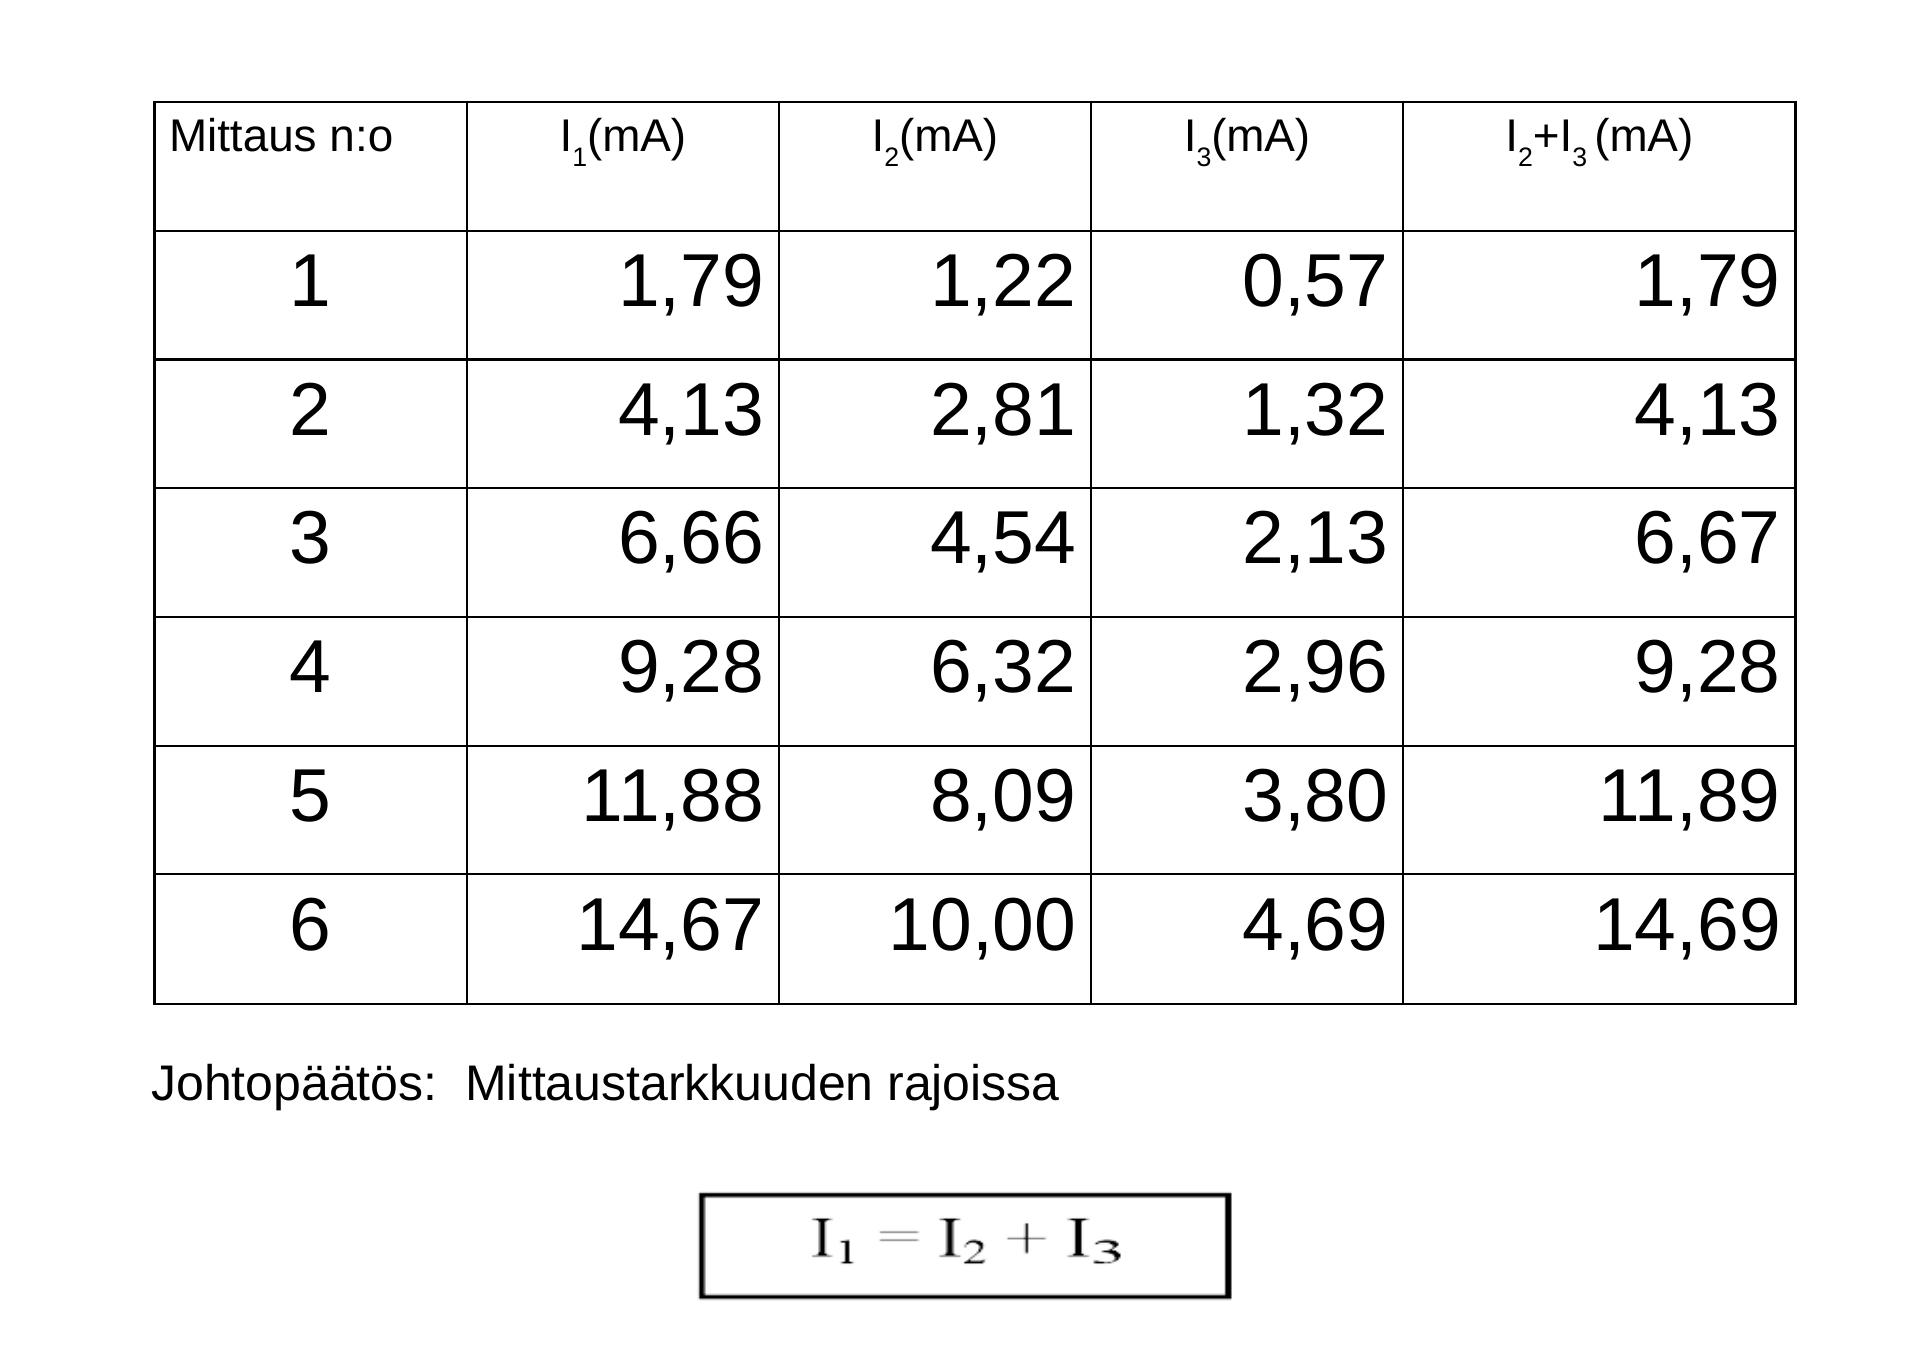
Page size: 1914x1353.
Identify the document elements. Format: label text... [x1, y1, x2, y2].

table_cell 14,67 [468, 875, 778, 1003]
table_cell 6,32 [780, 618, 1090, 745]
text_box Johtopäätös: Mittaustarkkuuden rajoissa [136, 1043, 1791, 1199]
table_cell 6,66 [468, 489, 778, 616]
table_cell 8,09 [780, 747, 1090, 873]
table_cell 11,88 [468, 747, 778, 873]
table_cell 6,67 [1404, 489, 1794, 616]
table_cell 4,54 [780, 489, 1090, 616]
table_cell 2,96 [1092, 618, 1402, 745]
table_cell 14,69 [1404, 875, 1794, 1003]
table_header I2(mA) [780, 103, 1090, 230]
table_cell 4,69 [1092, 875, 1402, 1003]
table_cell 1,79 [468, 232, 778, 358]
table_cell 4 [156, 618, 466, 745]
table_cell 4,13 [1404, 361, 1794, 487]
table_cell 5 [156, 747, 466, 873]
table_cell 2 [156, 361, 466, 487]
table_cell 2,81 [780, 361, 1090, 487]
table_header I1(mA) [468, 103, 778, 230]
table_cell 3,80 [1092, 747, 1402, 873]
table_header I2+I3 (mA) [1404, 103, 1794, 230]
table_header I3(mA) [1092, 103, 1402, 230]
picture [669, 1164, 1273, 1314]
table_cell 1,22 [780, 232, 1090, 358]
table_cell 1,32 [1092, 361, 1402, 487]
table_cell 1 [156, 232, 466, 358]
table_cell 1,79 [1404, 232, 1794, 358]
table_cell 6 [156, 875, 466, 1003]
table_cell 9,28 [1404, 618, 1794, 745]
table_cell 4,13 [468, 361, 778, 487]
table_header Mittaus n:o [156, 103, 466, 230]
table_cell 0,57 [1092, 232, 1402, 358]
table_cell 11,89 [1404, 747, 1794, 873]
table_cell 9,28 [468, 618, 778, 745]
table_cell 2,13 [1092, 489, 1402, 616]
table_cell 3 [156, 489, 466, 616]
table_cell 10,00 [780, 875, 1090, 1003]
